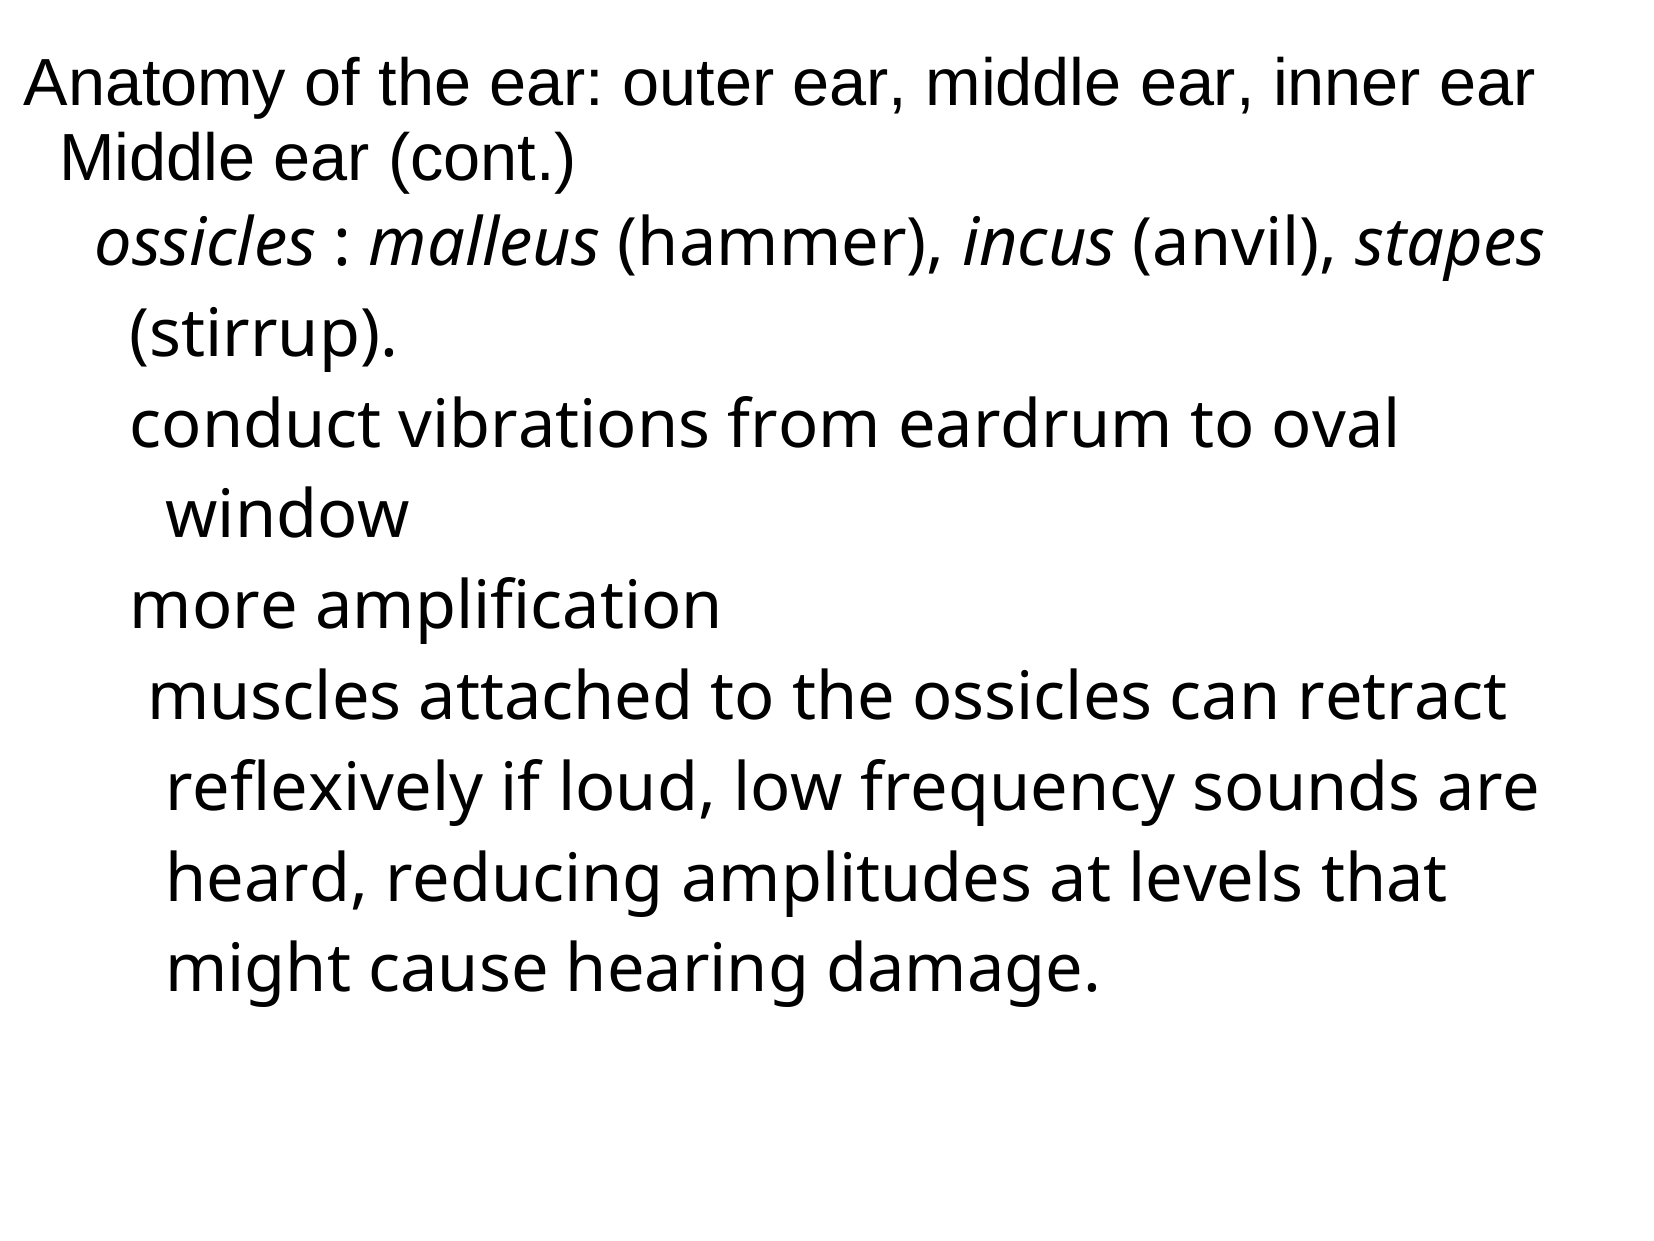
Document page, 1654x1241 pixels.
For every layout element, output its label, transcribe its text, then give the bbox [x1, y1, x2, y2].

text_box Anatomy of the ear: outer ear, middle ear, inner ear Middle ear (cont.) ossicles : malleus (hammer), incus (anvil), stapes (stirrup). conduct vibrations from eardrum to oval window more amplification muscles attached to the ossicles can retract reflexively if loud, low frequency sounds are heard, reducing amplitudes at levels that might cause hearing damage. [8, 37, 1576, 1241]
